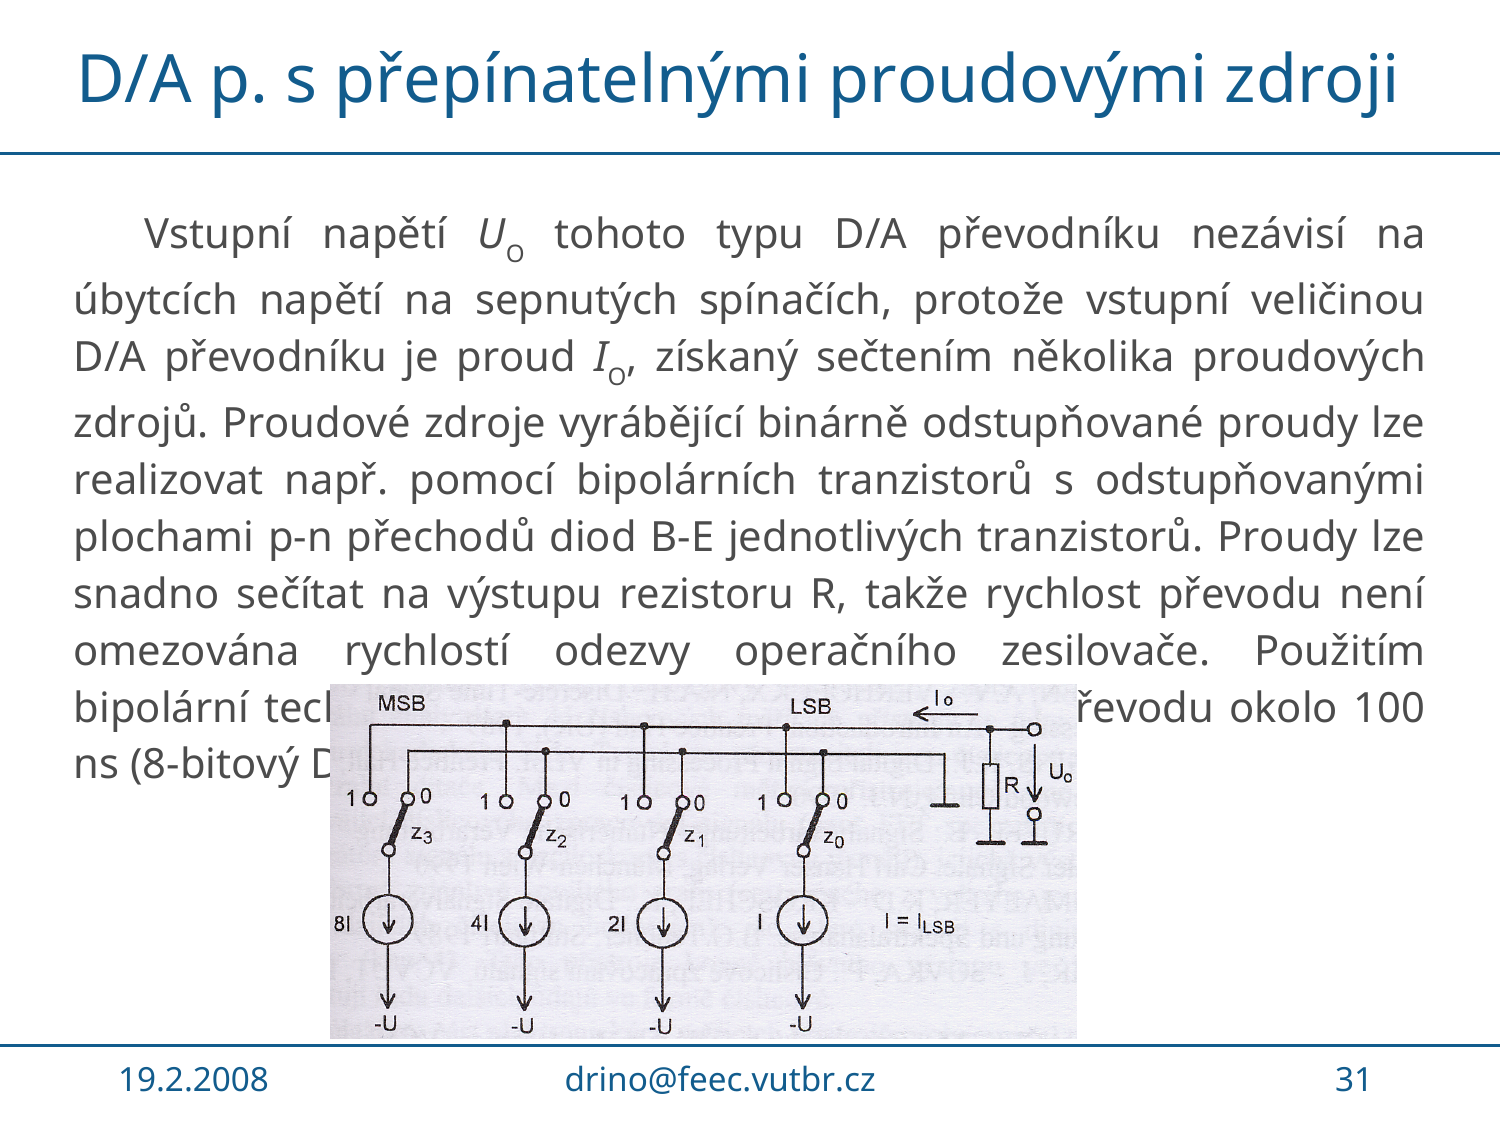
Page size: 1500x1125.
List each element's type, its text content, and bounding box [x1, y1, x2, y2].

text_box 19.2.2008 [103, 1049, 432, 1125]
picture [330, 684, 1077, 1039]
text_box Vstupní napětí UO tohoto typu D/A převodníku nezávisí na úbytcích napětí na sepnutých spínačích, protože vstupní veličinou D/A převodníku je proud IO, získaný sečtením několika proudových zdrojů. Proudové zdroje vyrábějící binárně odstupňované proudy lze realizovat např. pomocí bipolárních tranzistorů s odstupňovanými plochami p-n přechodů diod B-E jednotlivých tranzistorů. Proudy lze snadno sečítat na výstupu rezistoru R, takže rychlost převodu není omezována rychlostí odezvy operačního zesilovače. Použitím bipolární technologie je možné dosáhnout doby převodu okolo 100 ns (8-bitový D/A převodník). [59, 196, 1442, 800]
title D/A p. s přepínatelnými proudovými zdroji [0, 0, 1500, 152]
text_box 21 [1075, 1049, 1388, 1125]
text_box drino@feec.vutbr.cz [454, 1049, 987, 1125]
